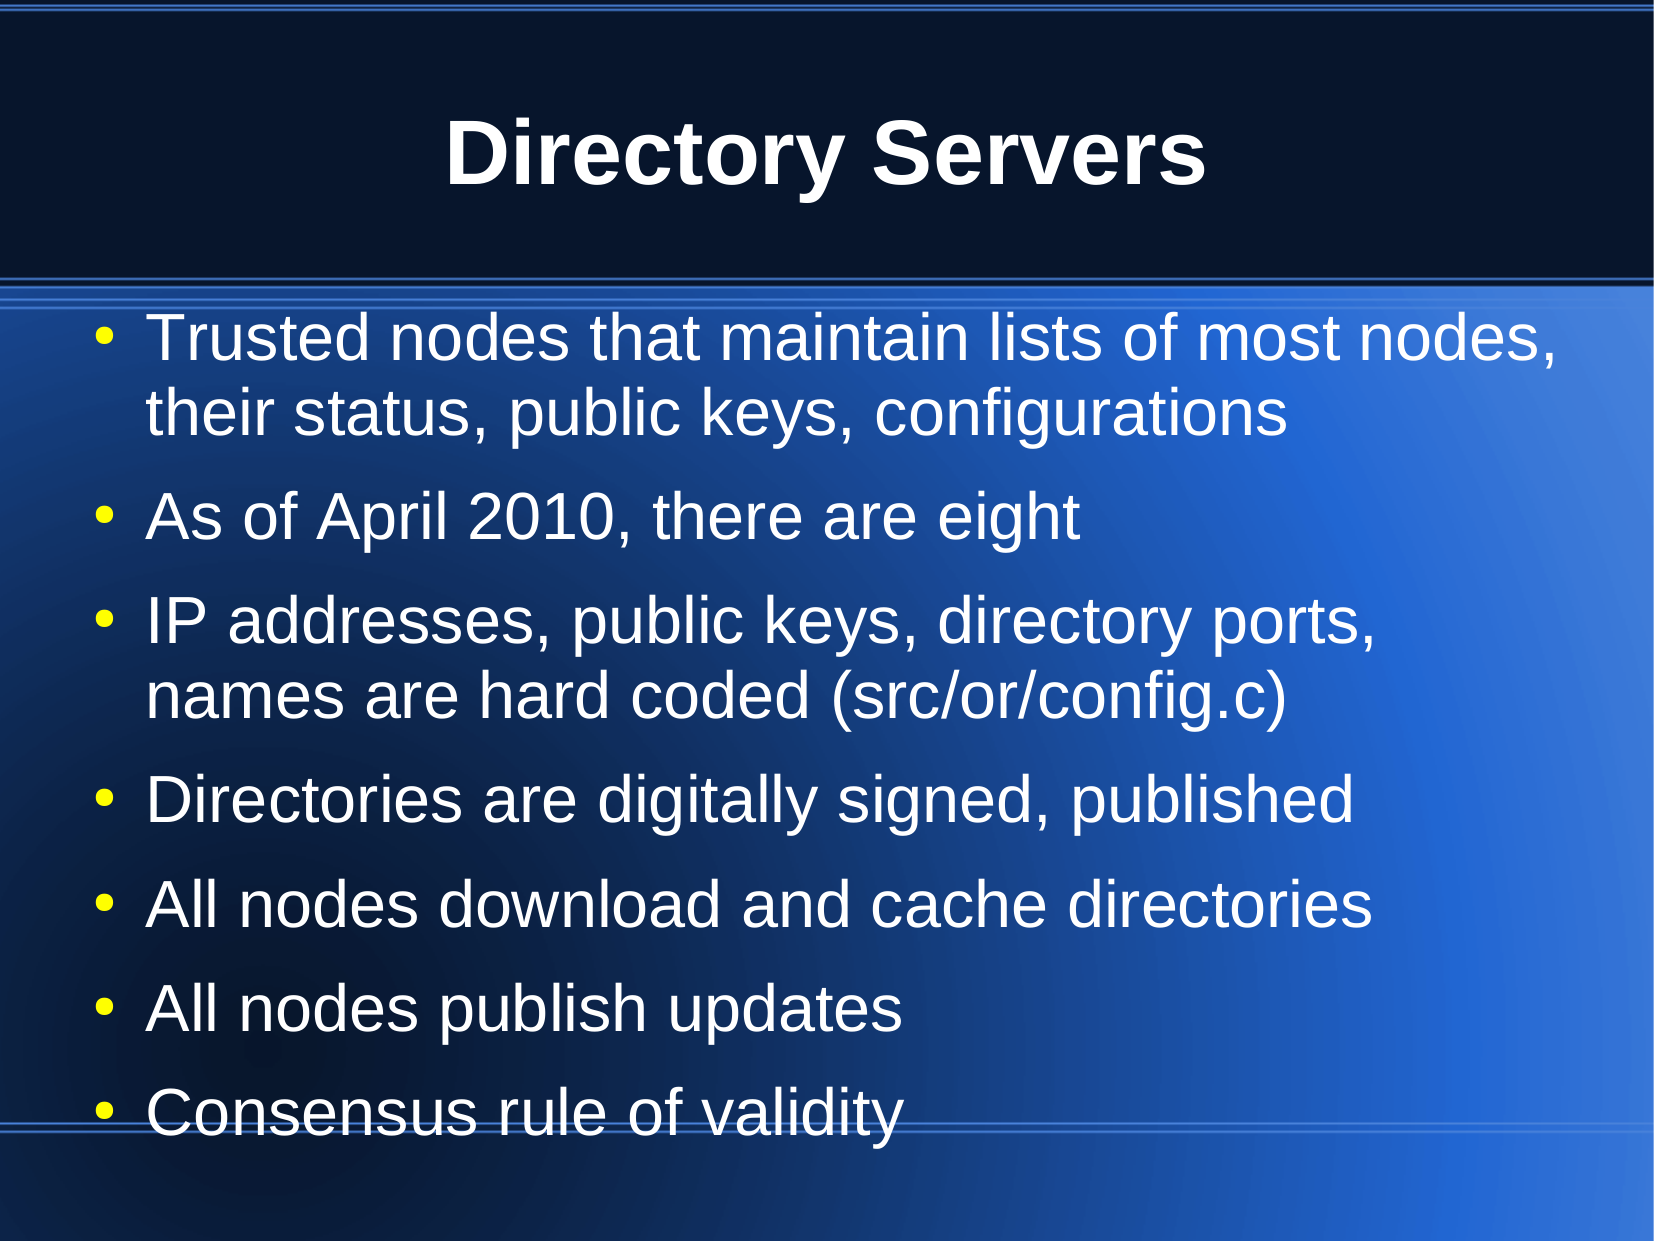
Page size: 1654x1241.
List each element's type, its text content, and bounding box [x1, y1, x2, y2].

list Trusted nodes that maintain lists of most nodes, their status, public keys, configurations As of April 2010, there are eight IP addresses, public keys, directory ports, names are hard coded (src/or/config.c) Directories are digitally signed, published All nodes download and cache directories All nodes publish updates Consensus rule of validity [75, 300, 1564, 1151]
picture [0, 0, 1654, 1241]
title Directory Servers [82, 56, 1571, 250]
